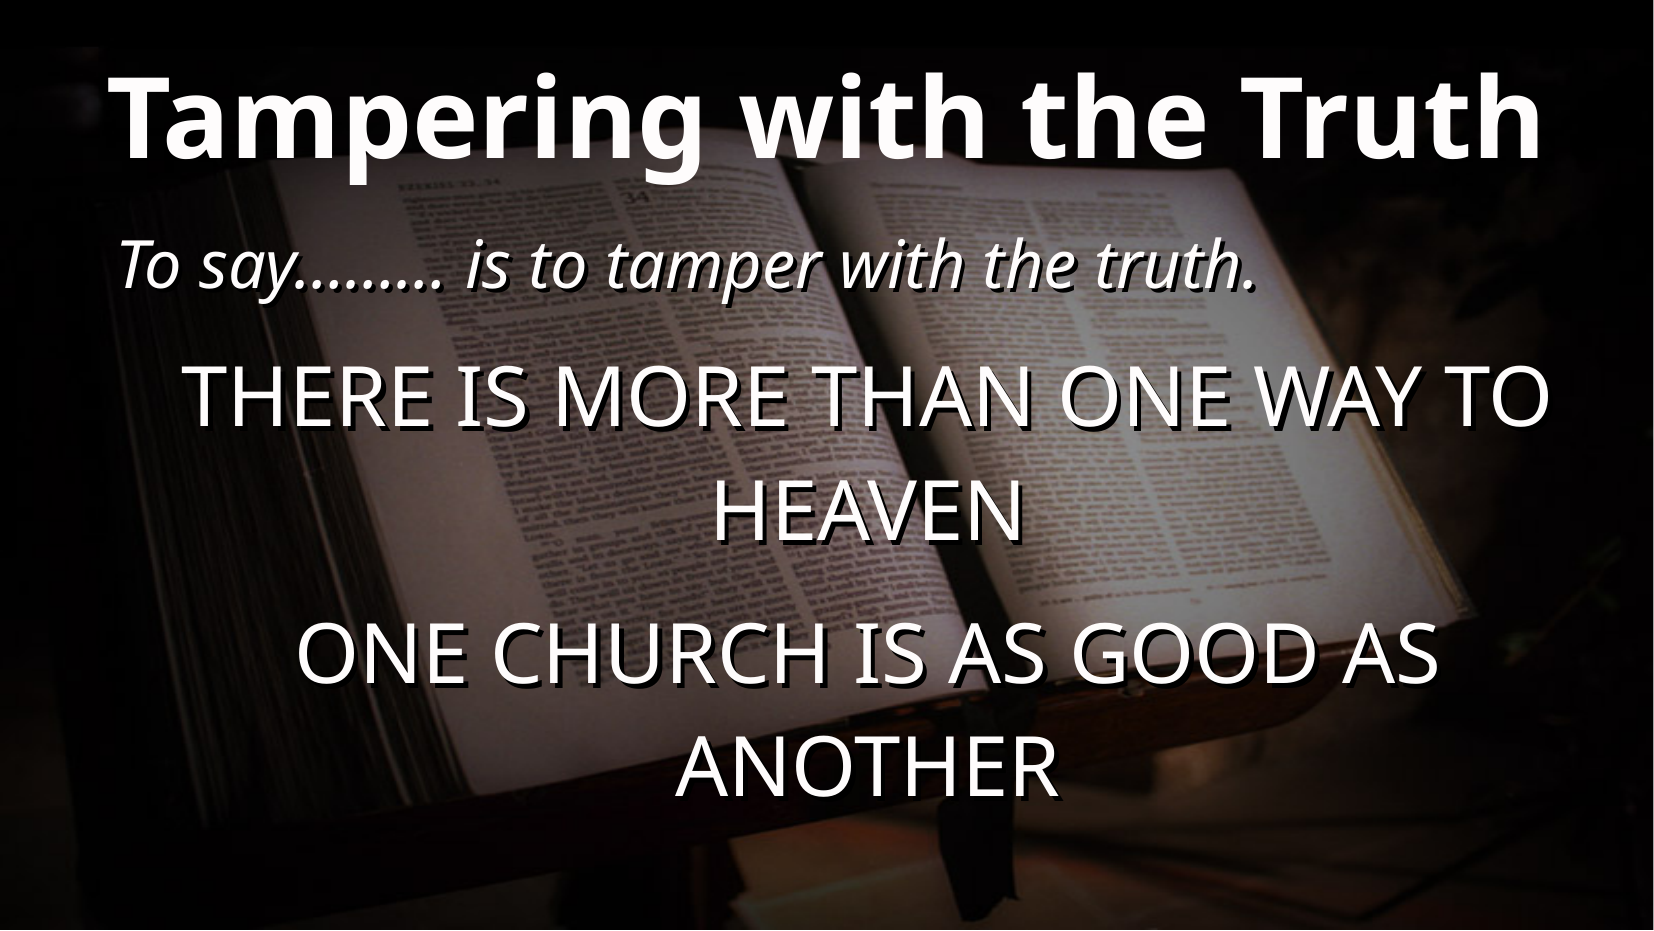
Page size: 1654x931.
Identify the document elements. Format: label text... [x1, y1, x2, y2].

list To say……… is to tamper with the truth. THERE IS MORE THAN ONE WAY TO HEAVEN ONE CHURCH IS AS GOOD AS ANOTHER [45, 217, 1621, 901]
title Tampering with the Truth [82, 37, 1571, 193]
picture [0, 0, 1654, 930]
